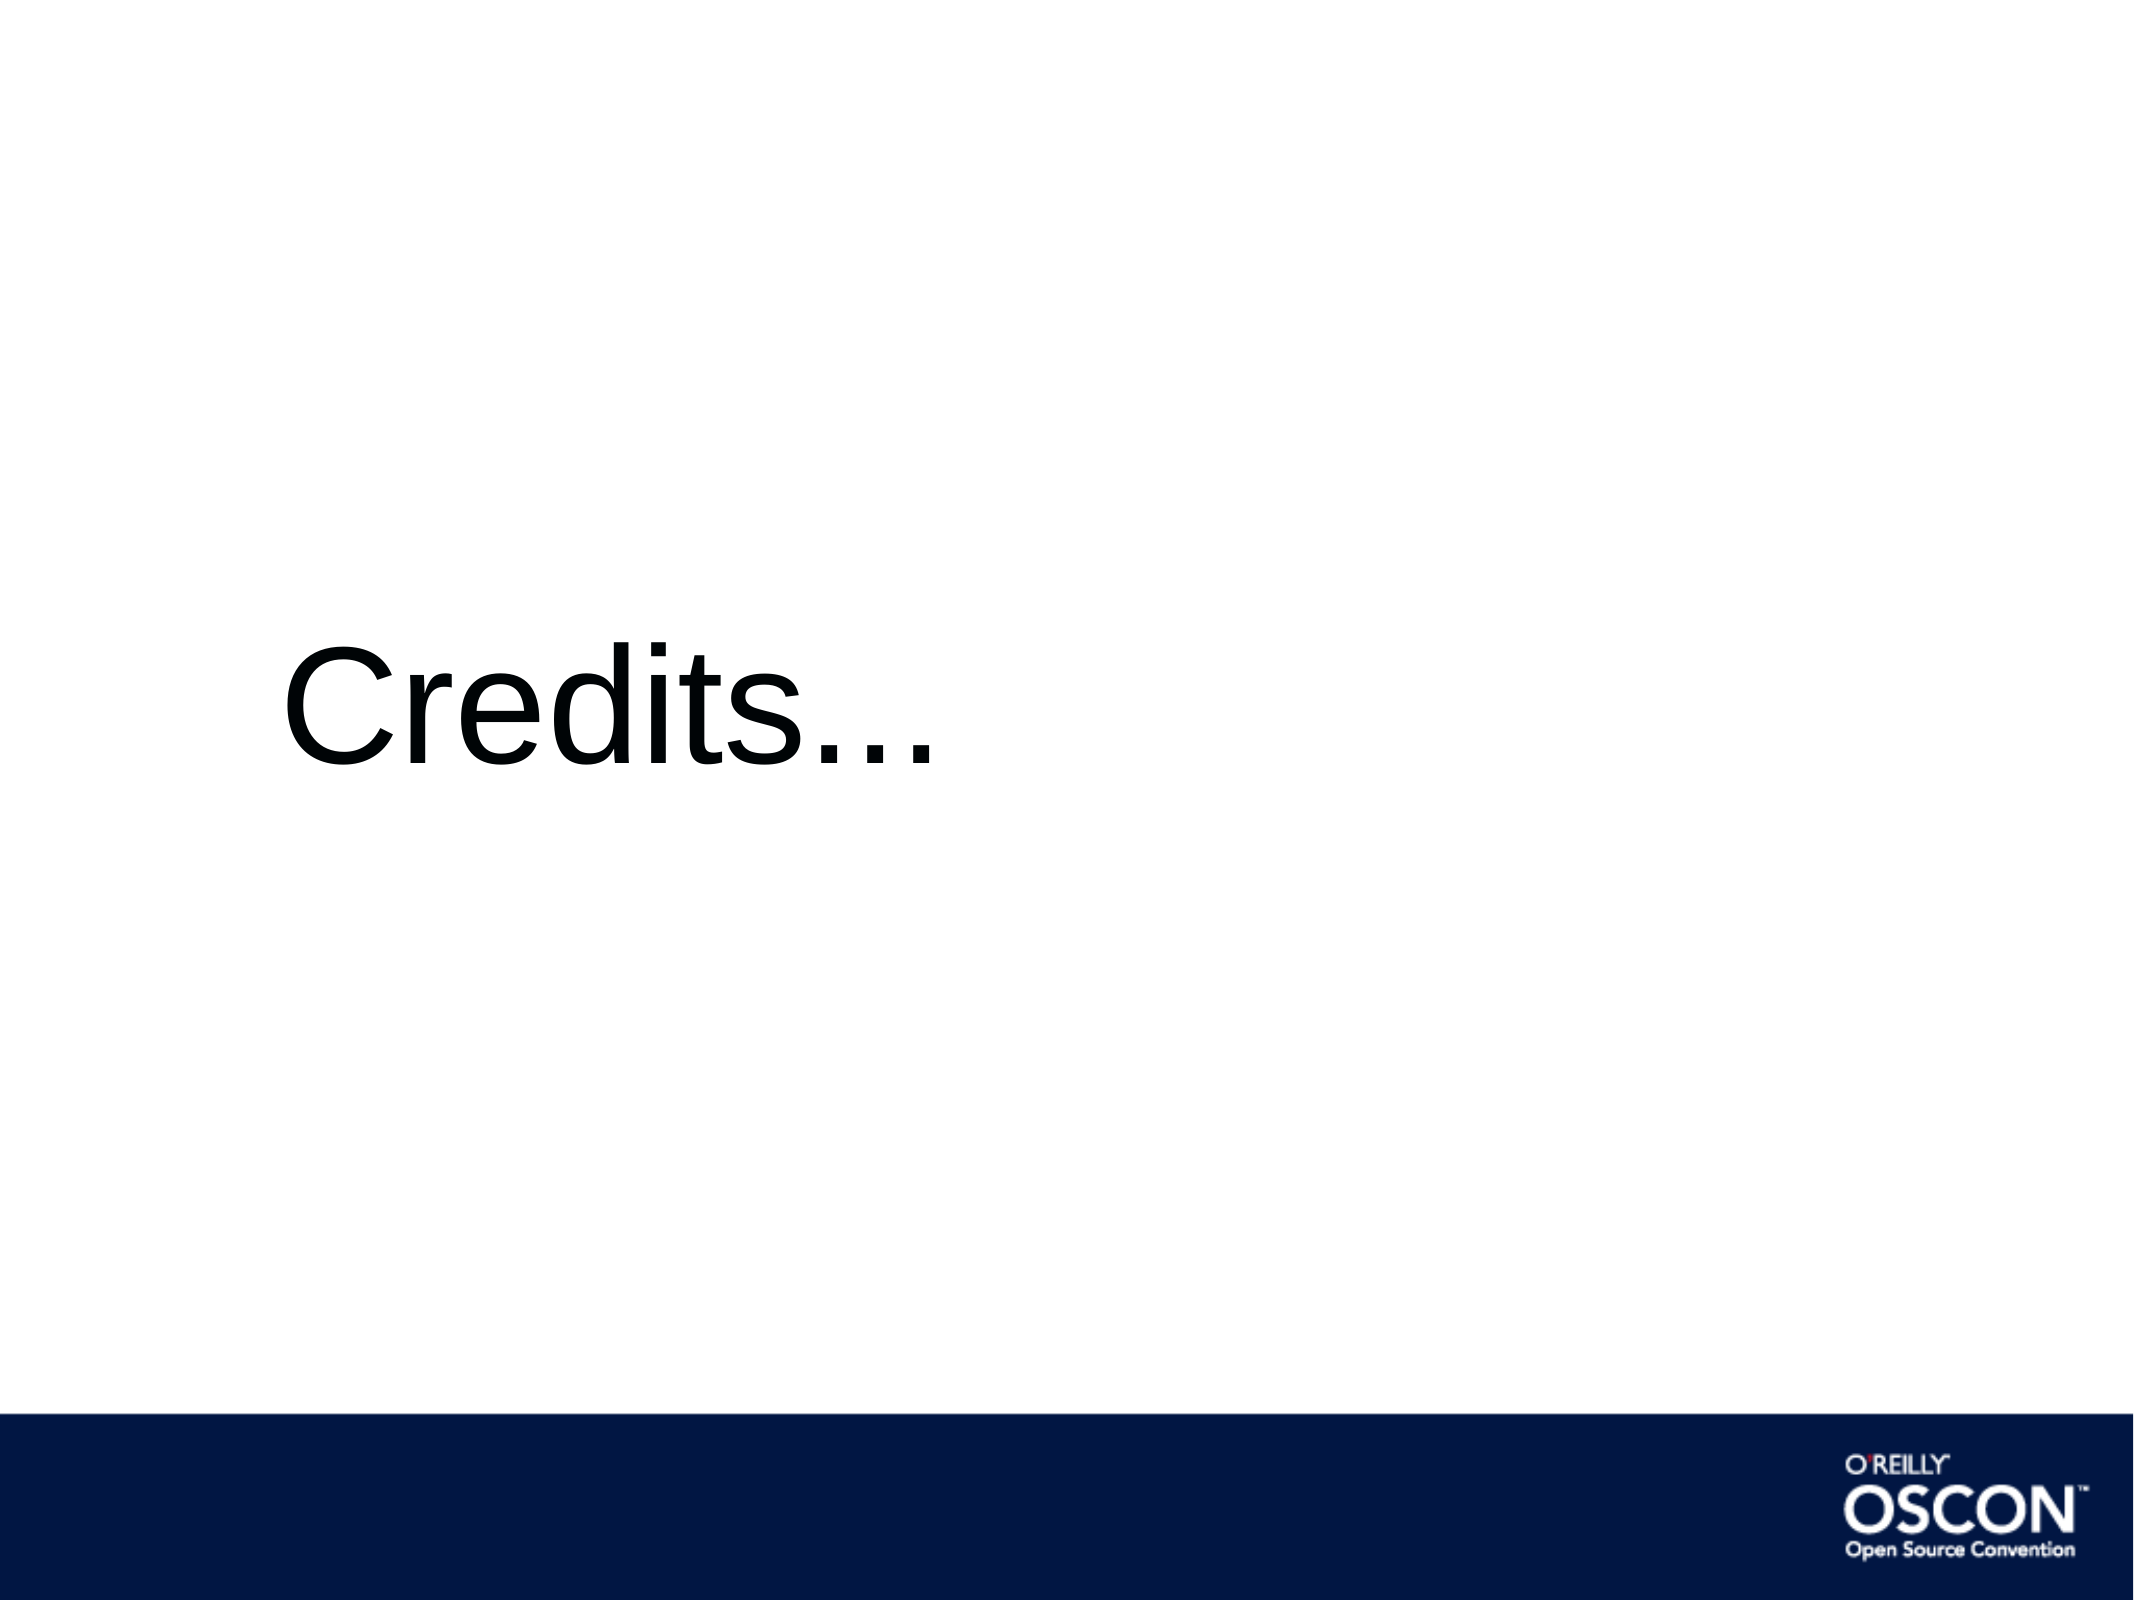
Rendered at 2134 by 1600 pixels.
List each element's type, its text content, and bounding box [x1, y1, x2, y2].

subtitle Credits... [41, 95, 2094, 1323]
picture [0, 0, 2134, 1600]
